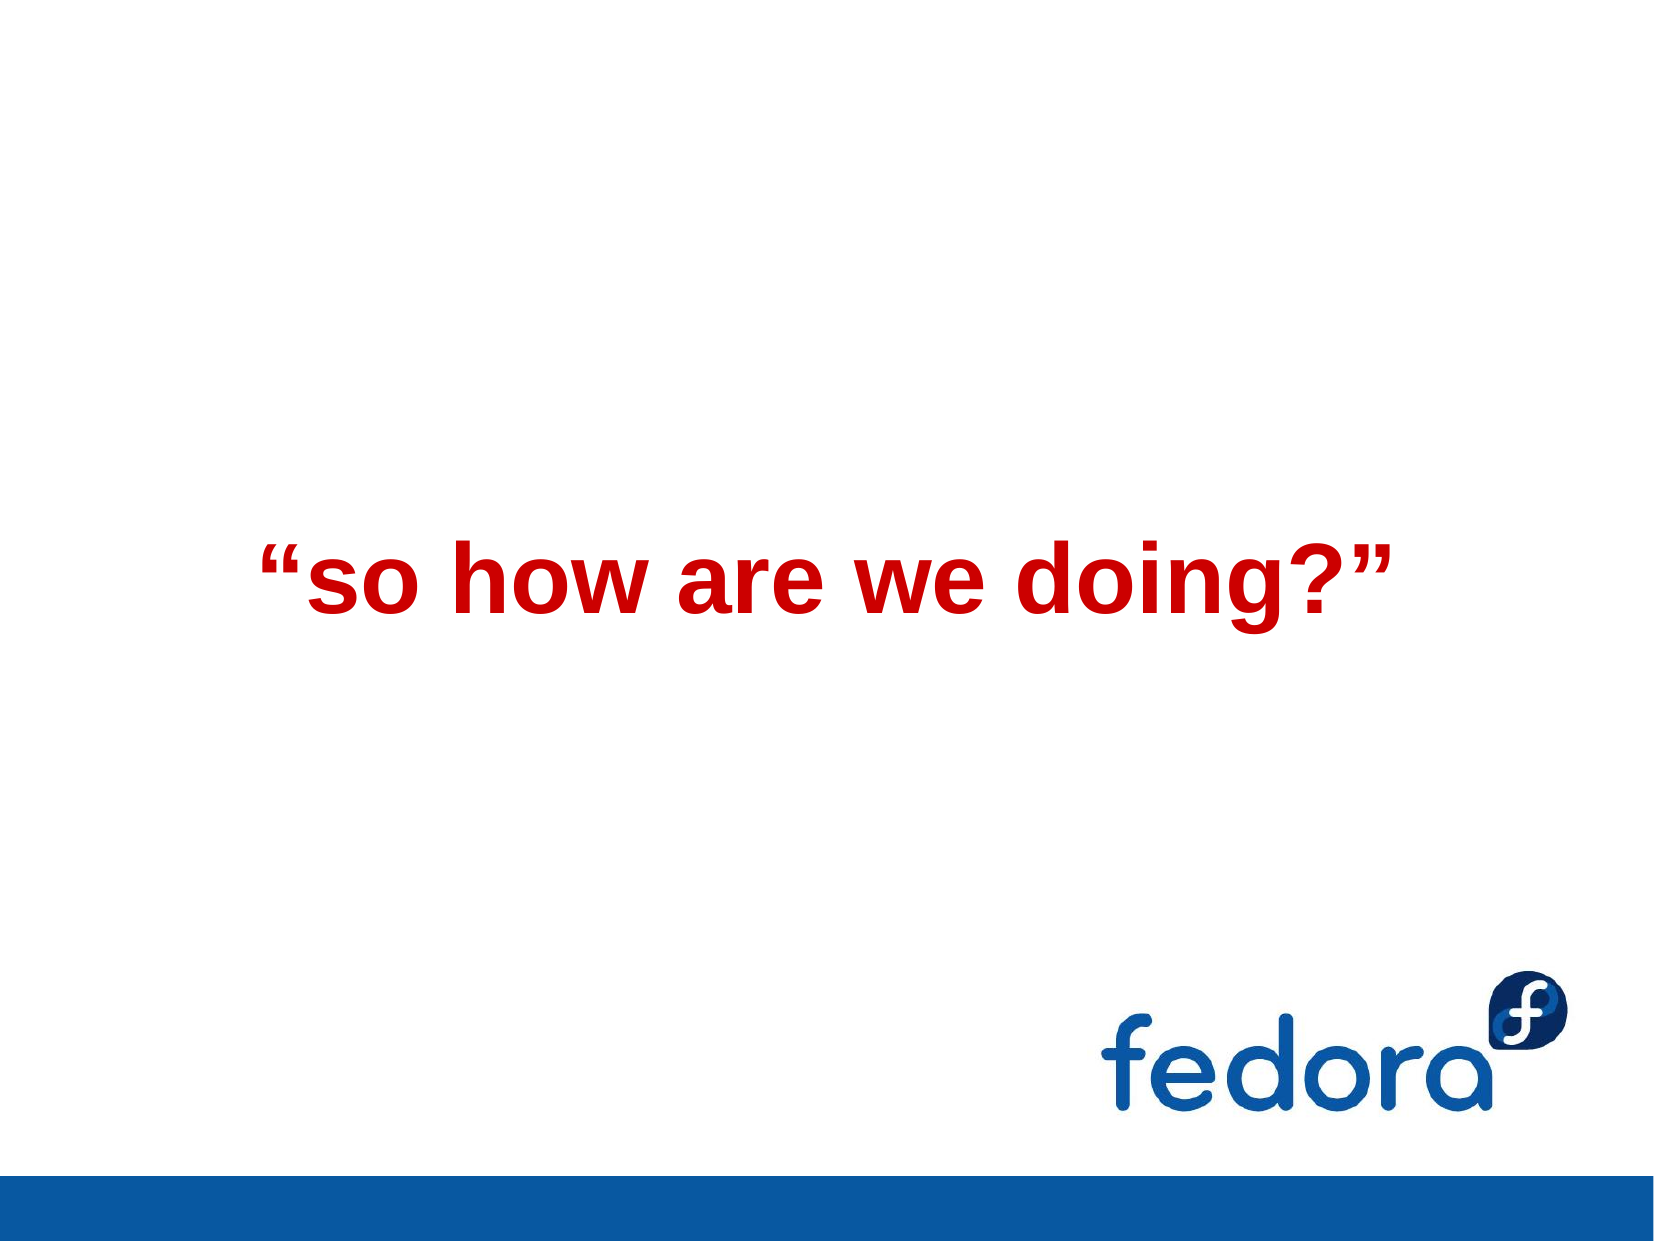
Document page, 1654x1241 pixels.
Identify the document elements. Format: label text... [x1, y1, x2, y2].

title “so how are we doing?” [82, 56, 1571, 1102]
picture [0, 1176, 1654, 1241]
picture [1087, 958, 1576, 1125]
